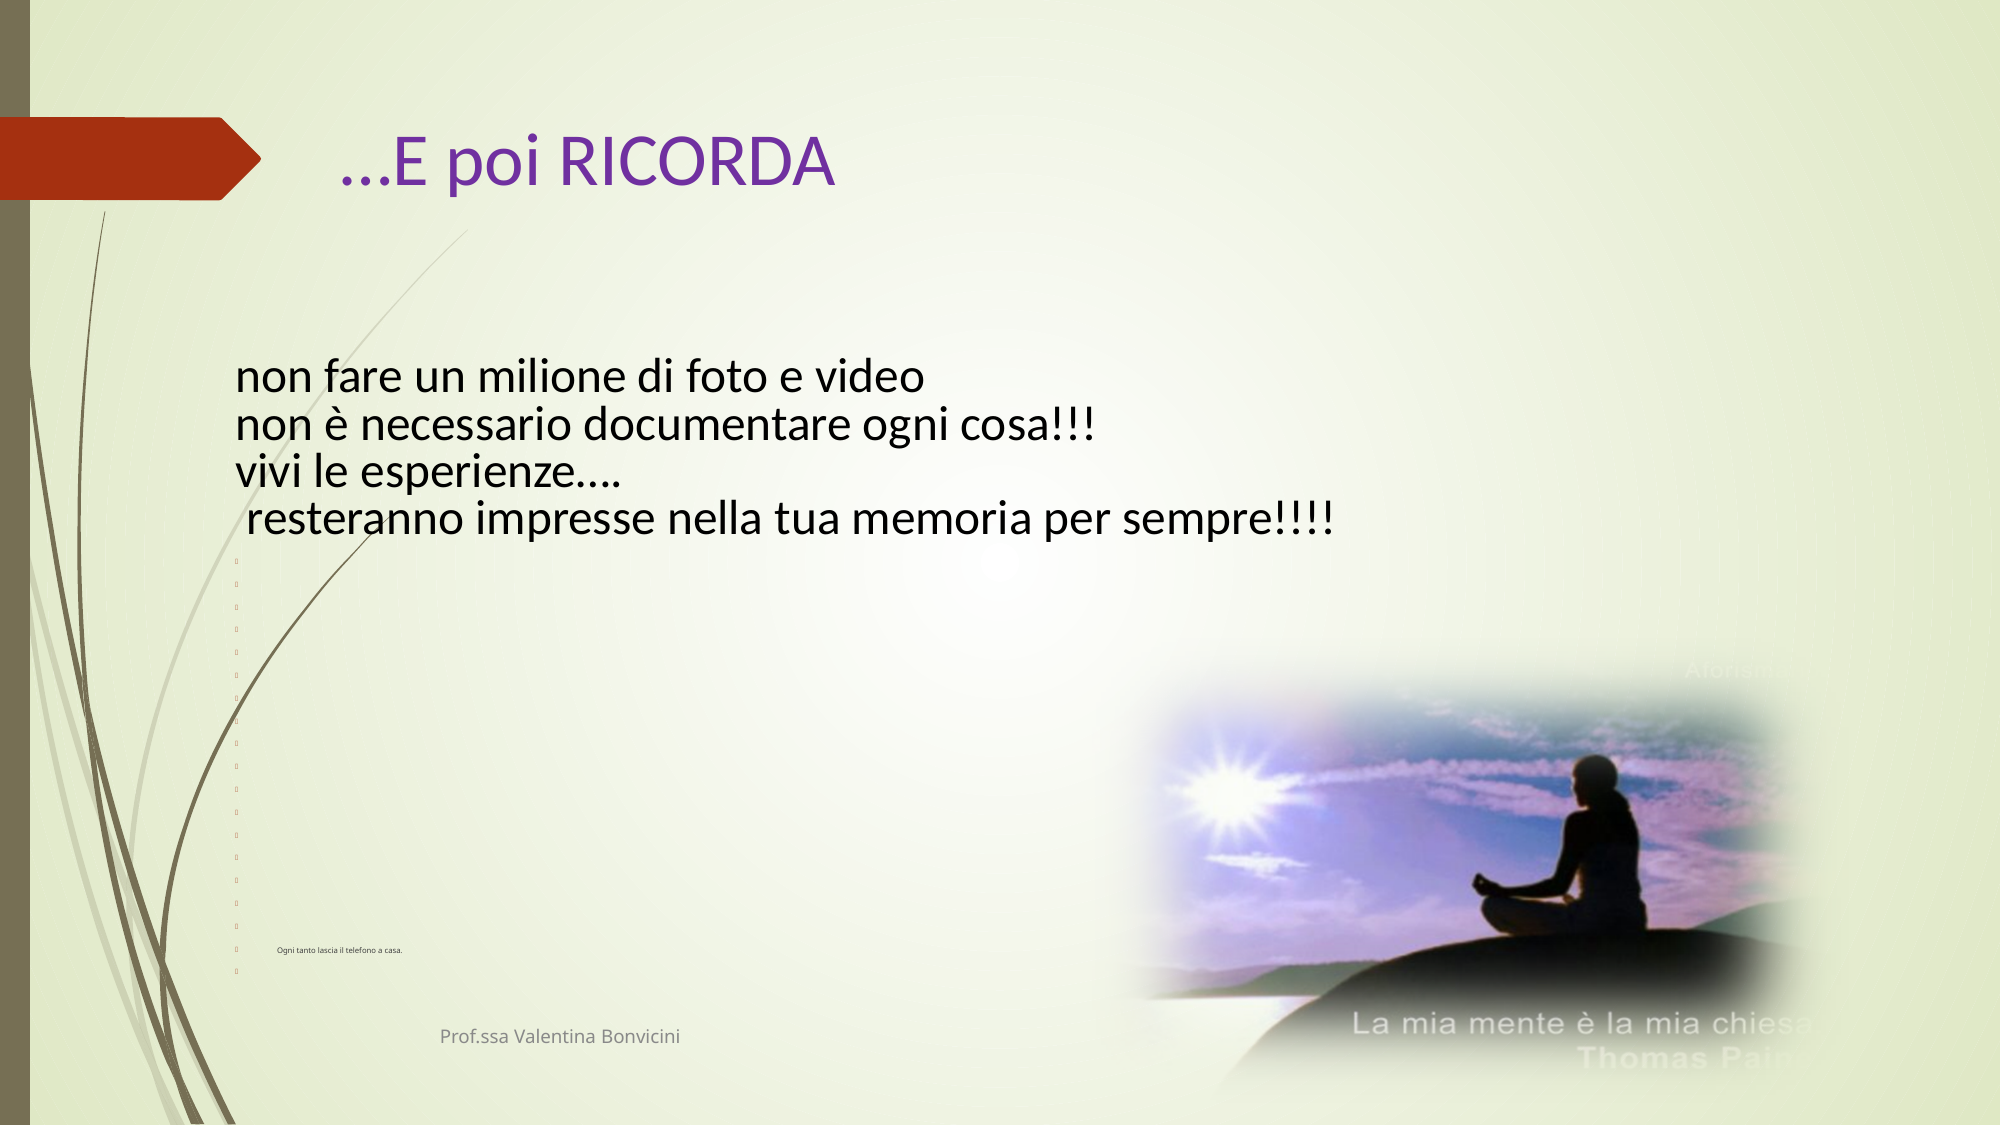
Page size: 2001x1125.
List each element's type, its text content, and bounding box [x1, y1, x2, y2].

text_box Prof.ssa Valentina Bonvicini [424, 1006, 1092, 1067]
title …E poi RICORDA [325, 102, 1888, 290]
picture [1092, 638, 1849, 1103]
list non fare un milione di foto e video non è necessario documentare ogni cosa!!! vivi le esperienze…. resteranno impresse nella tua memoria per sempre!!!! Ogni tanto lascia il telefono a casa. [220, 290, 1888, 971]
